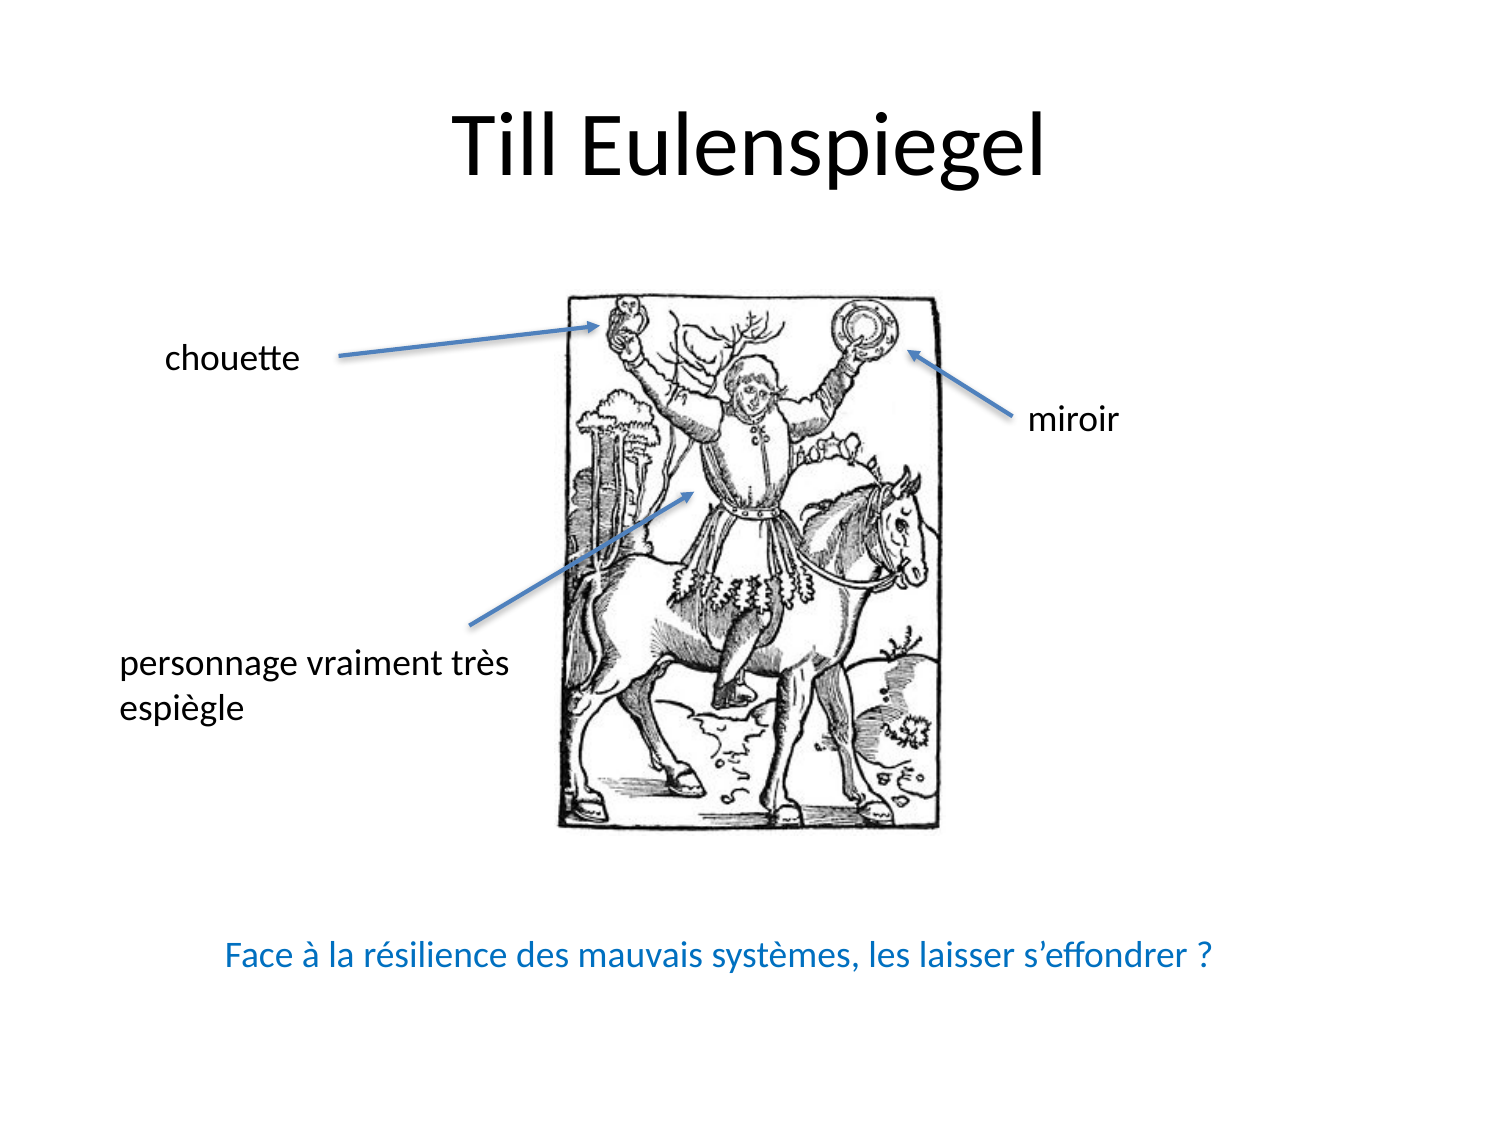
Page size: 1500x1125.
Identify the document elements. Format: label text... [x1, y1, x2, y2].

title Till Eulenspiegel [75, 45, 1425, 233]
picture [554, 289, 946, 836]
text_box Face à la résilience des mauvais systèmes, les laisser s’effondrer ? [210, 922, 1392, 983]
text_box personnage vraiment très espiègle [104, 630, 573, 735]
text_box miroir [1012, 386, 1330, 447]
text_box chouette [149, 325, 468, 386]
